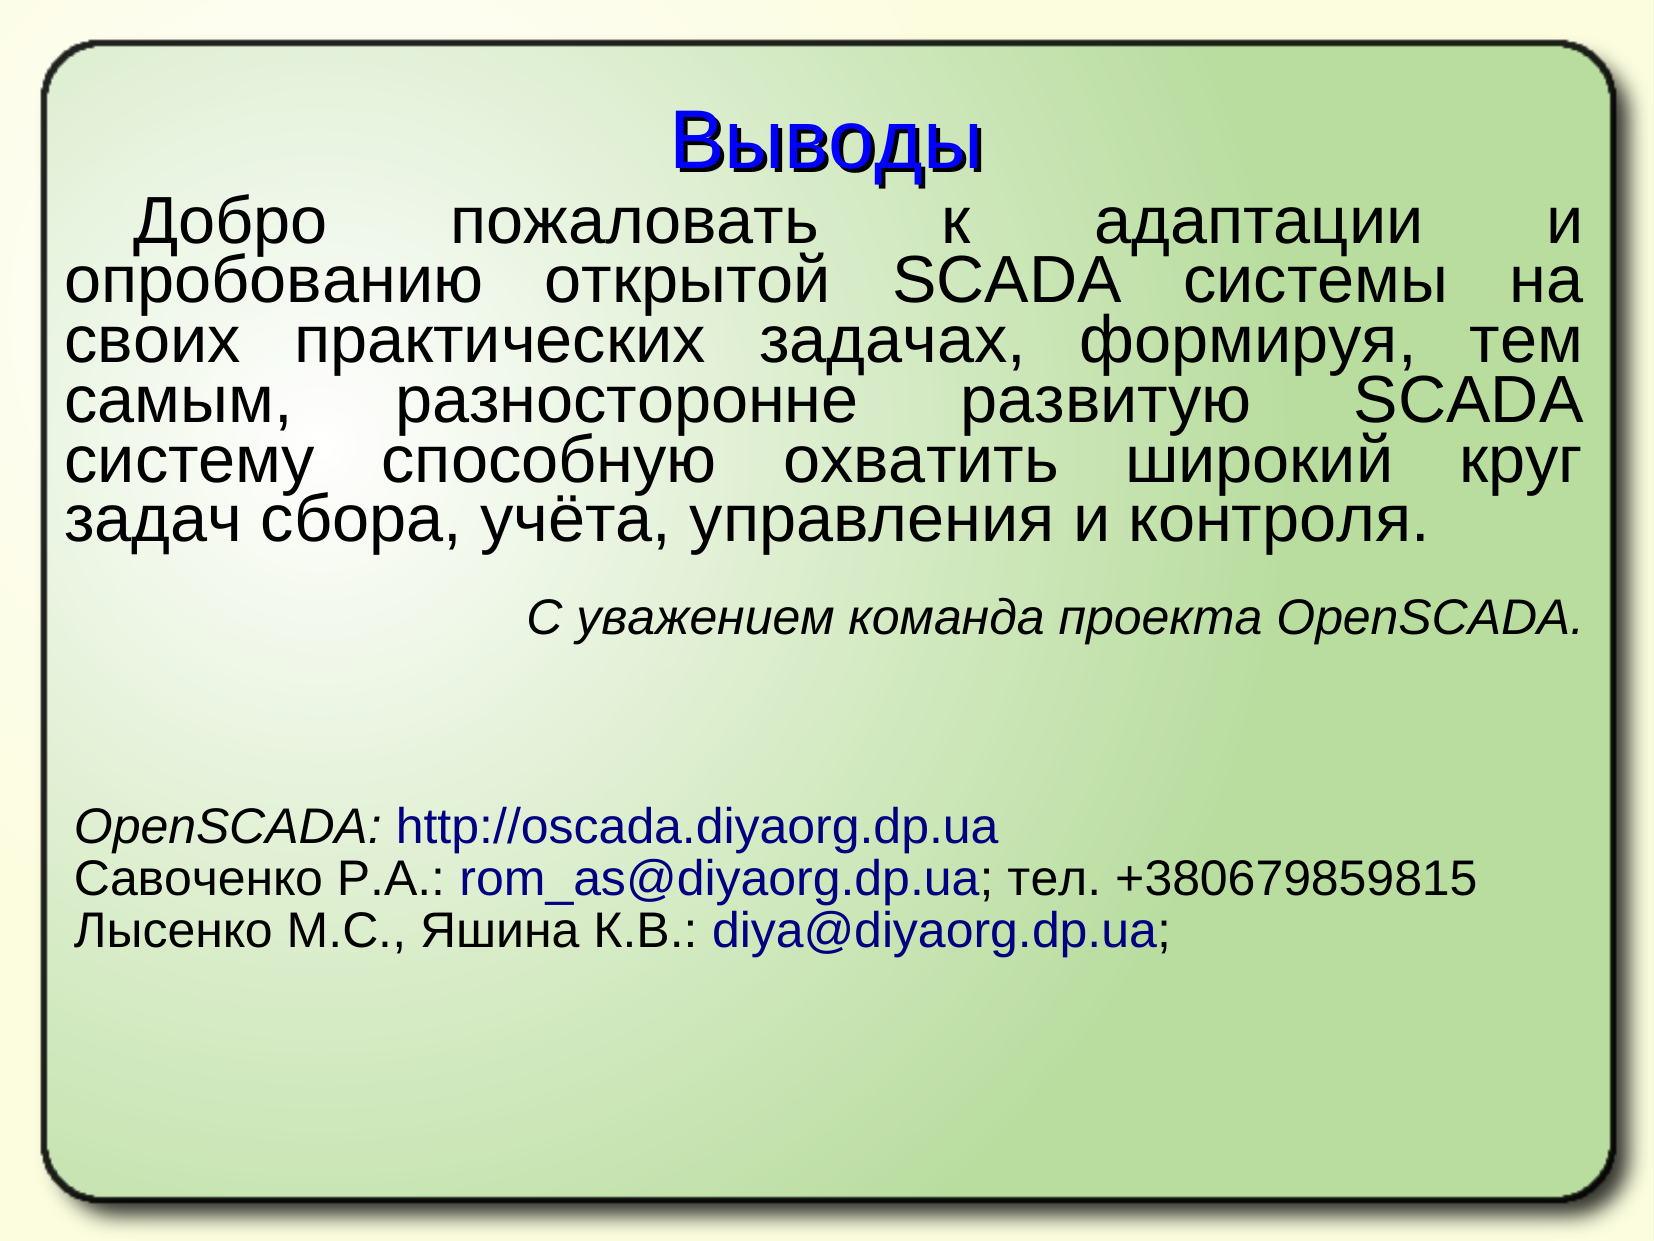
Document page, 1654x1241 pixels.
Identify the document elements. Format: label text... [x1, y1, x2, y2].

title Выводы [45, 79, 1608, 185]
picture [0, 0, 1654, 1241]
text_box OpenSCADA: http://oscada.diyaorg.dp.ua Савоченко Р.А.: rom_as@diyaorg.dp.ua; тел. +380679859815 Лысенко М.С., Яшина К.В.: diya@diyaorg.dp.ua; [73, 802, 1572, 1033]
text_box Добро пожаловать к адаптации и опробованию открытой SCADA системы на своих практических задачах, формируя, тем самым, разносторонне развитую SCADA систему способную охватить широкий круг задач сбора, учёта, управления и контроля. С уважением команда проекта OpenSCADA. [49, 187, 1600, 702]
